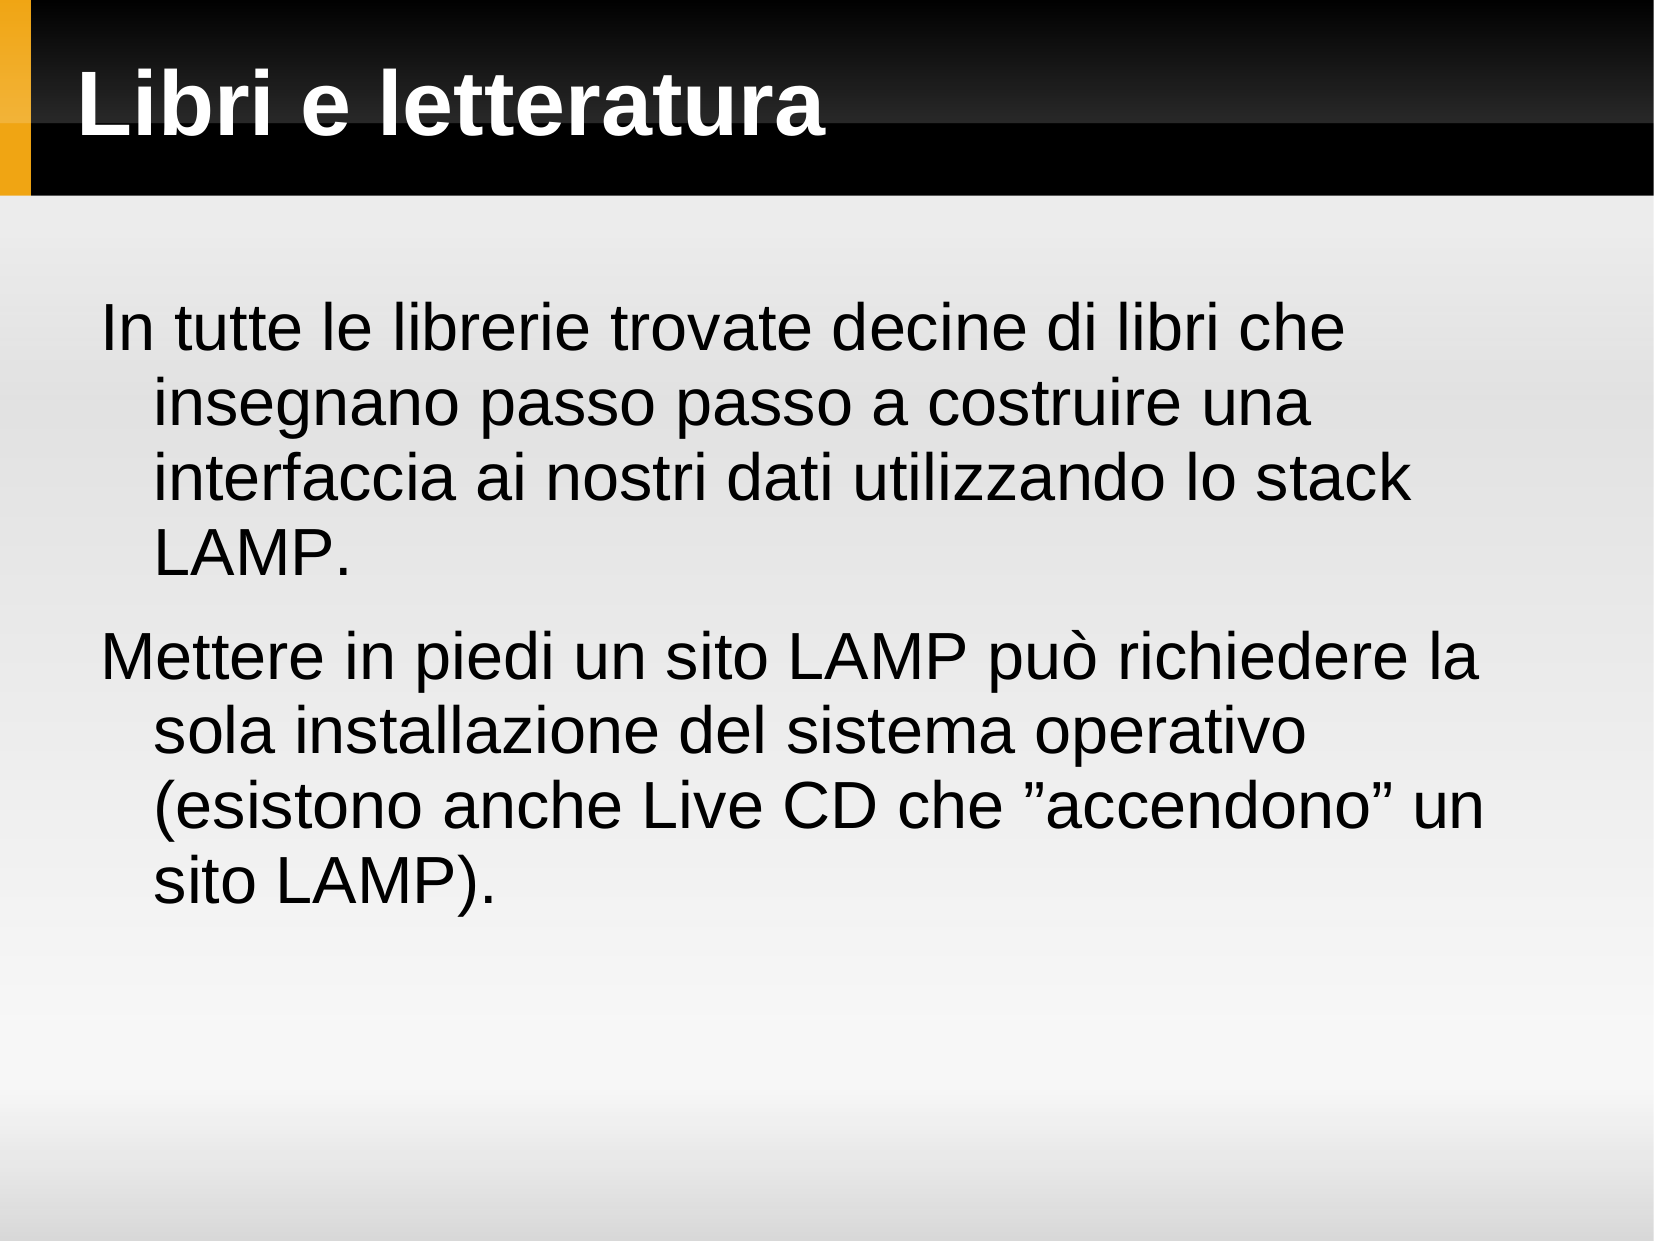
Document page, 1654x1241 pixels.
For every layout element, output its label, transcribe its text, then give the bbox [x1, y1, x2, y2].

list In tutte le librerie trovate decine di libri che insegnano passo passo a costruire una interfaccia ai nostri dati utilizzando lo stack LAMP. Mettere in piedi un sito LAMP può richiedere la sola installazione del sistema operativo (esistono anche Live CD che ”accendono” un sito LAMP). [82, 290, 1571, 1094]
title Libri e letteratura [76, 7, 1565, 200]
picture [0, 0, 1654, 1241]
